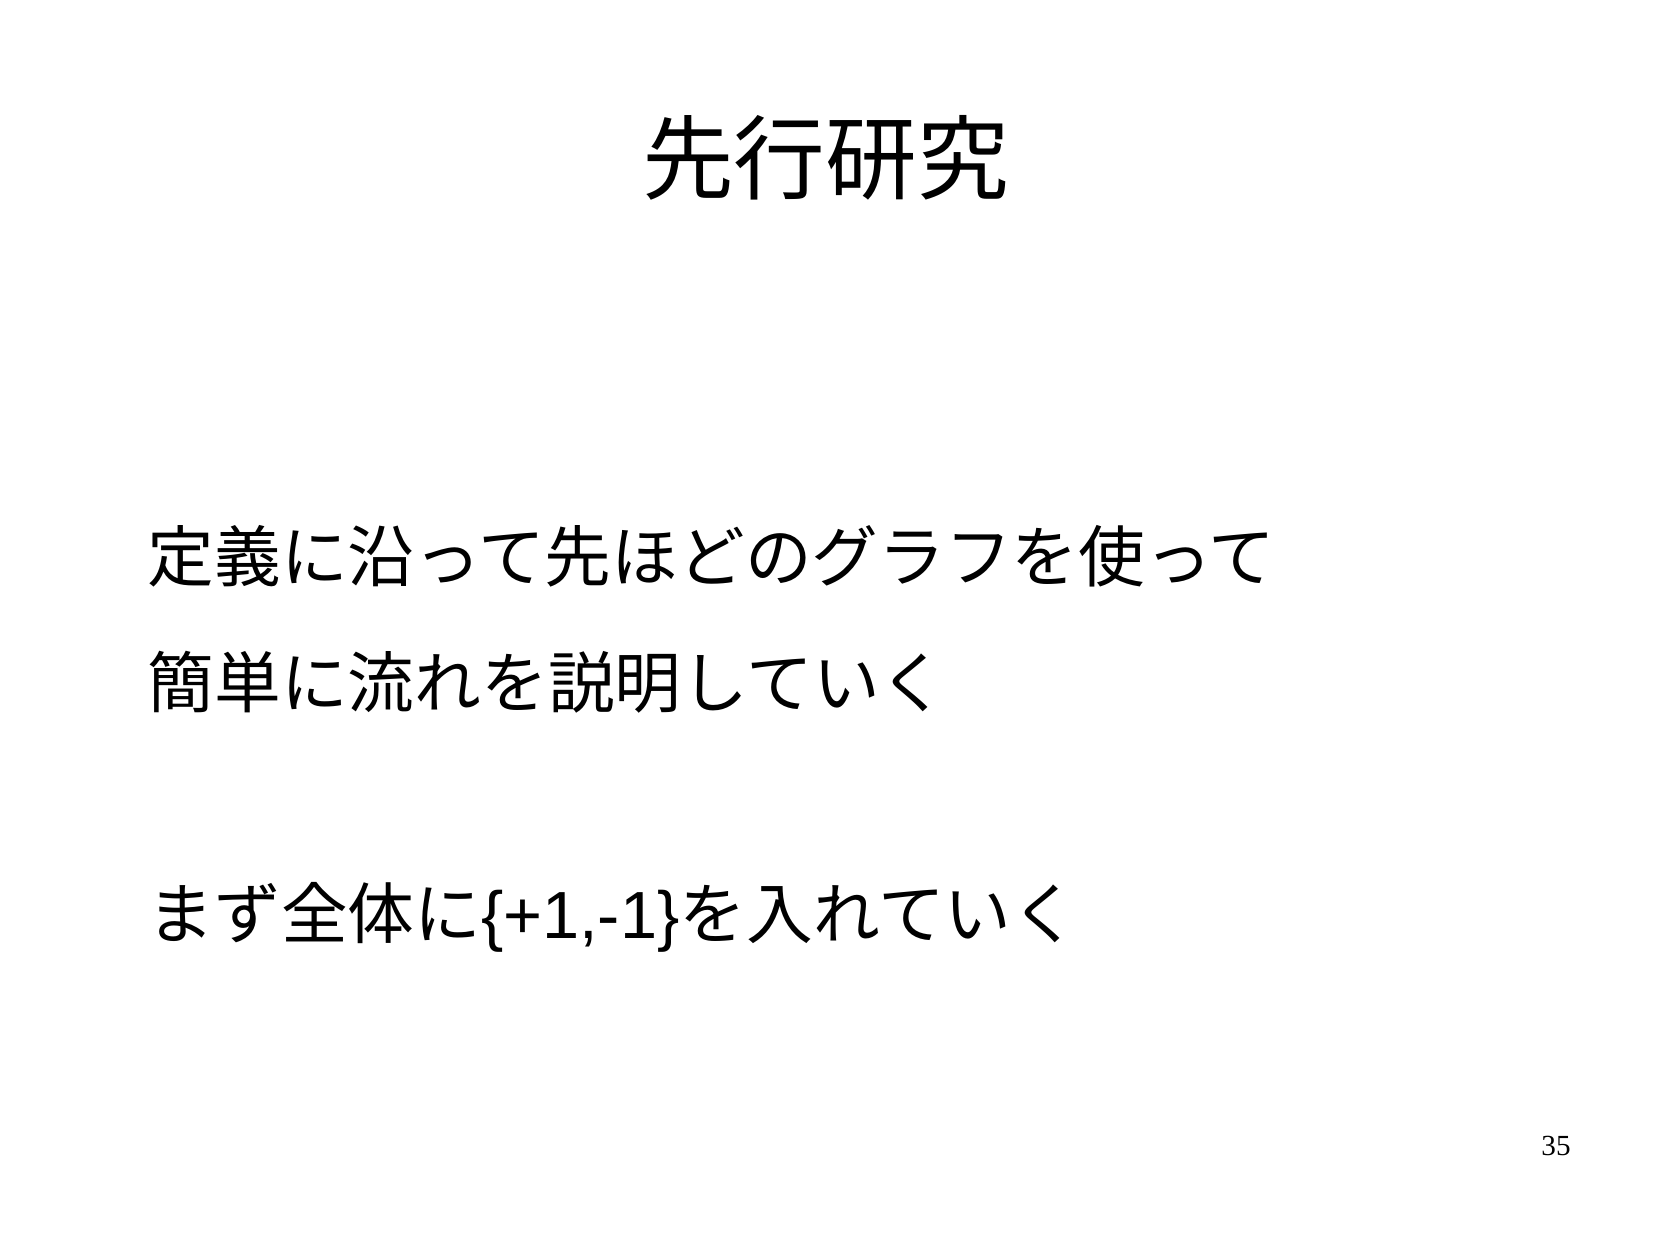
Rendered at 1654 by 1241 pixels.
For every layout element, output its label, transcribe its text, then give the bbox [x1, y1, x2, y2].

list 定義に沿って先ほどのグラフを使って 簡単に流れを説明していく まず全体に{+1,-1}を入れていく [76, 295, 1565, 1114]
title 先行研究 [82, 49, 1571, 257]
